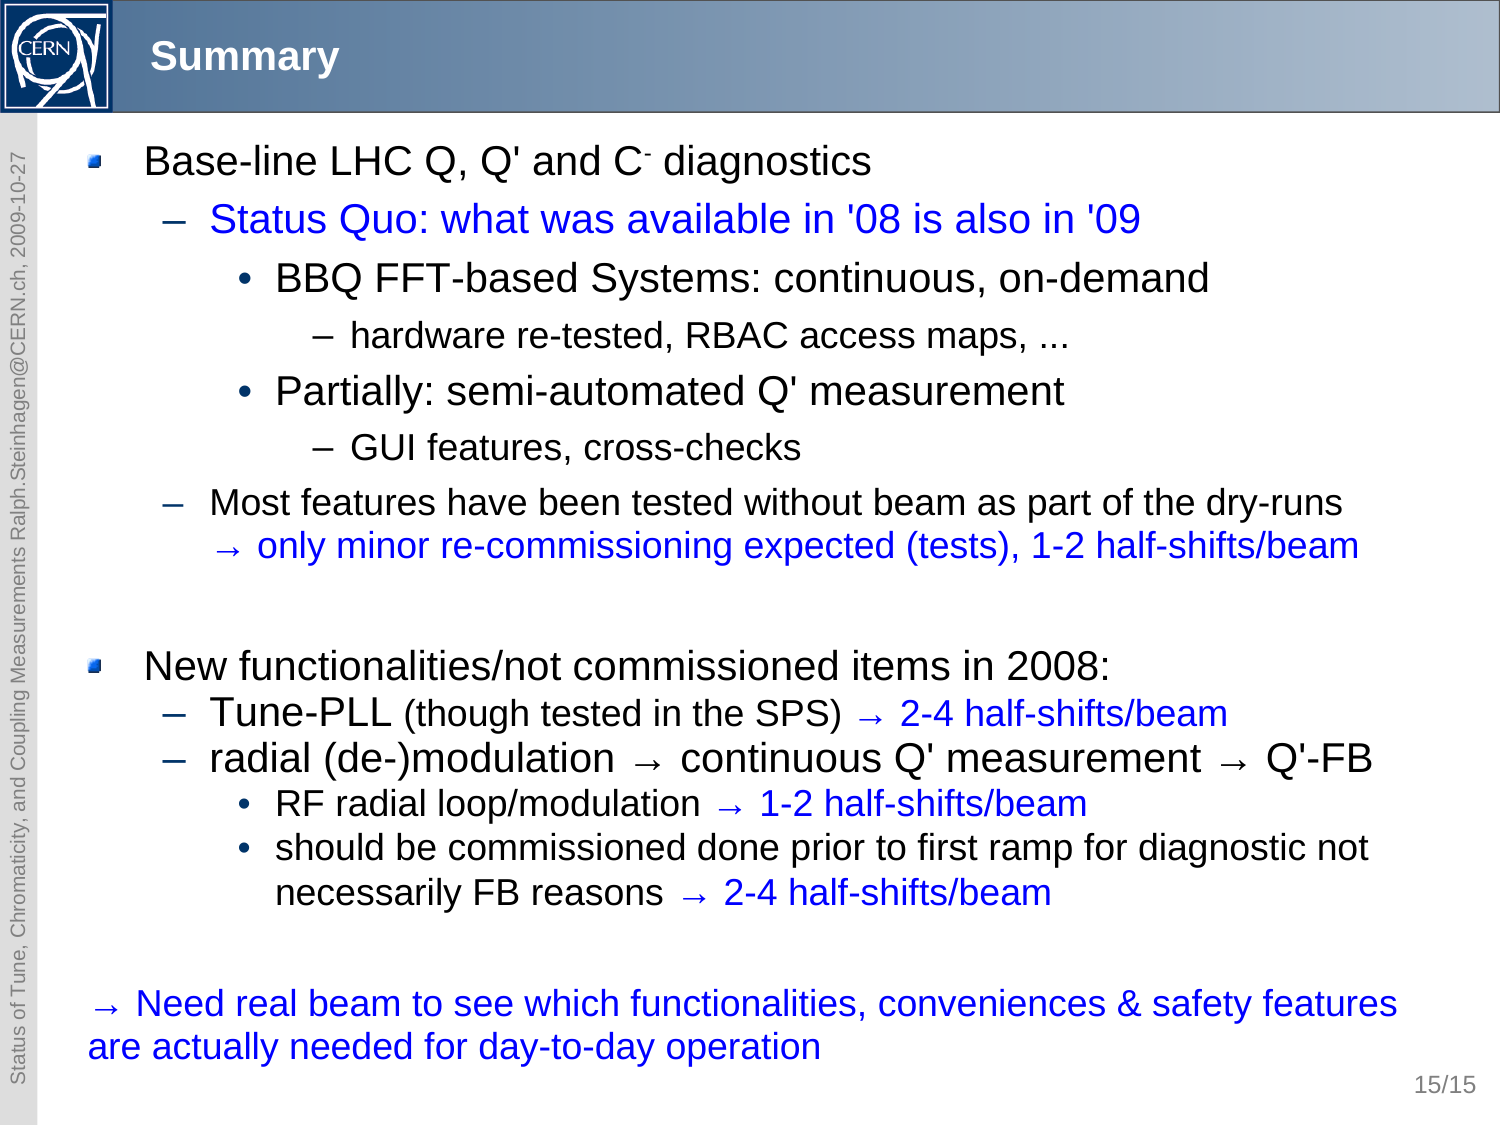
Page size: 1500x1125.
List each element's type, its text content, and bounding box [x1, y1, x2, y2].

list Base-line LHC Q, Q' and C- diagnostics Status Quo: what was available in '08 is also in '09 BBQ FFT-based Systems: continuous, on-demand hardware re-tested, RBAC access maps, ... Partially: semi-automated Q' measurement GUI features, cross-checks Most features have been tested without beam as part of the dry-runs → only minor re-commissioning expected (tests), 1-2 half-shifts/beam New functionalities/not commissioned items in 2008: Tune-PLL (though tested in the SPS) → 2-4 half-shifts/beam radial (de-)modulation → continuous Q' measurement → Q'-FB RF radial loop/modulation → 1-2 half-shifts/beam should be commissioned done prior to first ramp for diagnostic not necessarily FB reasons → 2-4 half-shifts/beam → Need real beam to see which functionalities, conveniences & safety features are actually needed for day-to-day operation [87, 137, 1438, 1068]
title Summary [150, 0, 1201, 113]
picture [0, 0, 113, 113]
